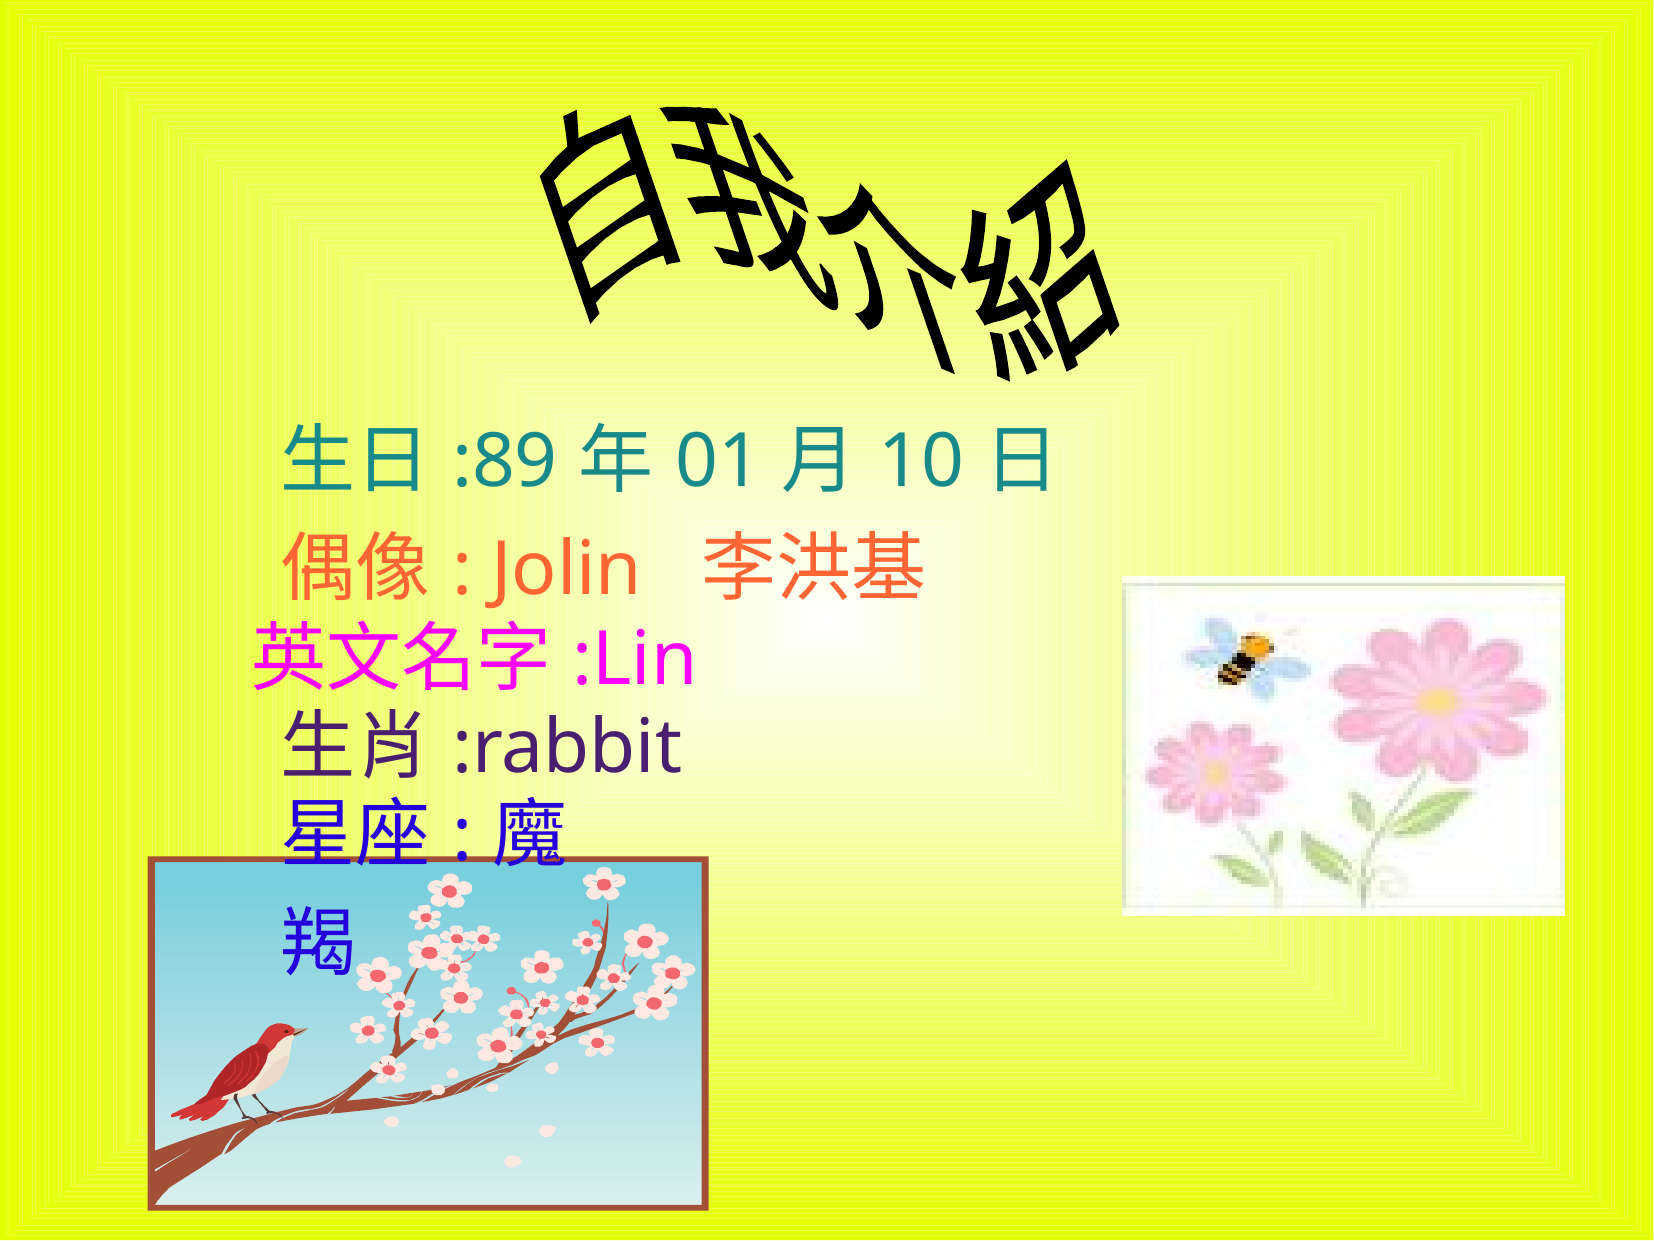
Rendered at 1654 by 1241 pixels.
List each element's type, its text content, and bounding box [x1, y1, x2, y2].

text_box 偶像: Jolin 李洪基 [265, 500, 1093, 591]
text_box 生日:89年01月10日 [265, 392, 1123, 483]
text_box 自我介紹 [1041, 250, 1119, 371]
text_box 自我介紹 [908, 269, 954, 373]
picture [542, 857, 560, 861]
text_box 自我介紹 [660, 107, 838, 310]
text_box 自我介紹 [961, 210, 1053, 359]
text_box 星座:魔羯 [265, 766, 650, 857]
text_box 自我介紹 [855, 242, 883, 330]
text_box 自我介紹 [990, 332, 1010, 381]
picture [1122, 576, 1565, 916]
text_box 自我介紹 [1007, 160, 1085, 286]
text_box 自我介紹 [754, 133, 793, 181]
picture [147, 856, 709, 1211]
text_box 自我介紹 [1009, 330, 1037, 374]
text_box 自我介紹 [540, 111, 680, 323]
picture [1299, 177, 1595, 502]
text_box 英文名字:Lin [236, 590, 827, 681]
text_box 自我介紹 [818, 184, 956, 289]
text_box 生肖:rabbit [265, 677, 768, 768]
